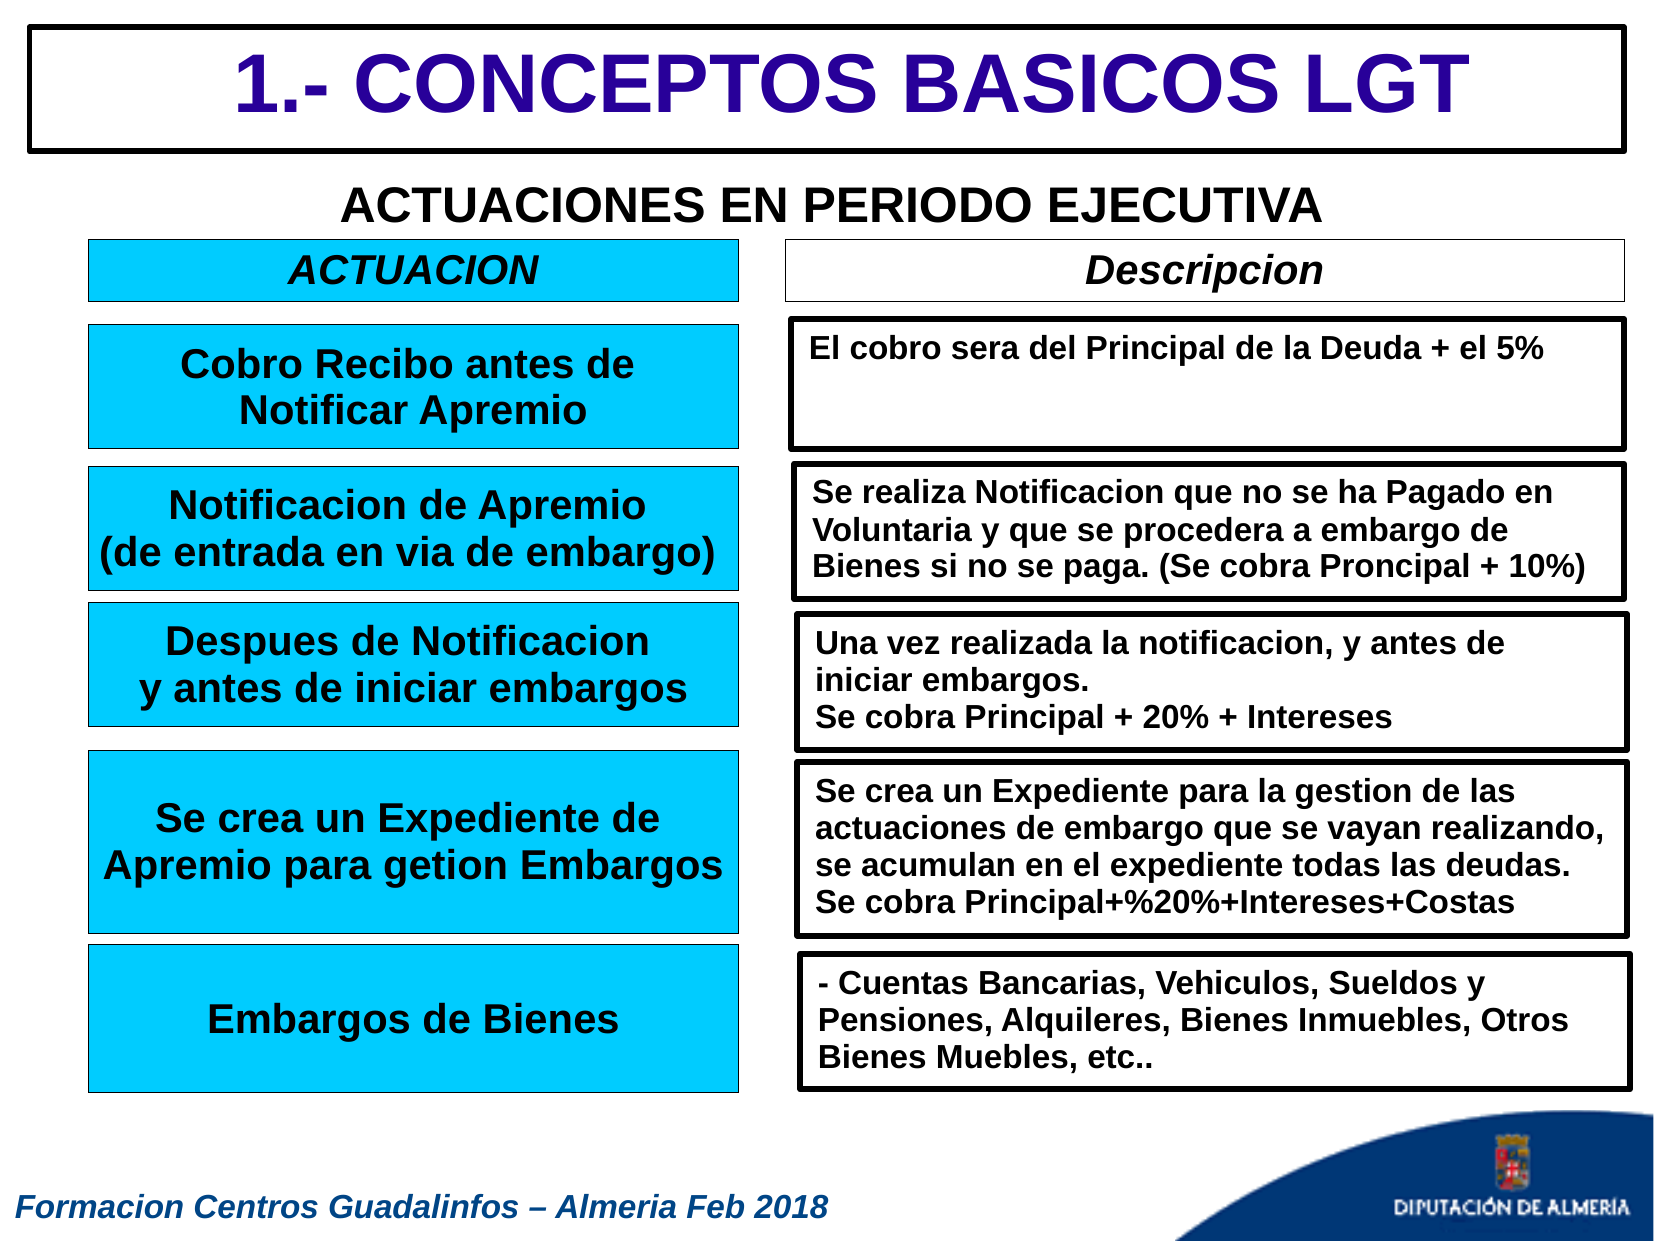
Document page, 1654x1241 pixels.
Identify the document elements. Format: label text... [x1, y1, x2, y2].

text_box 1.- CONCEPTOS BASICOS LGT [29, 27, 1625, 152]
text_box Descripcion [785, 239, 1625, 302]
text_box El cobro sera del Principal de la Deuda + el 5% [791, 318, 1625, 449]
text_box Se crea un Expediente de Apremio para getion Embargos [88, 750, 739, 934]
text_box ACTUACION [88, 239, 739, 302]
picture [1175, 1110, 1654, 1241]
text_box Despues de Notificacion y antes de iniciar embargos [88, 602, 739, 727]
text_box Formacion Centros Guadalinfos – Almeria Feb 2018 [0, 1181, 845, 1234]
text_box Una vez realizada la notificacion, y antes de iniciar embargos. Se cobra Principal + 20% + Intereses [797, 614, 1627, 750]
text_box Cobro Recibo antes de Notificar Apremio [88, 324, 739, 449]
text_box Notificacion de Apremio (de entrada en via de embargo) [88, 466, 739, 591]
text_box Se realiza Notificacion que no se ha Pagado en Voluntaria y que se procedera a embargo de Bienes si no se paga. (Se cobra Proncipal + 10%) [794, 463, 1625, 600]
text_box Se crea un Expediente para la gestion de las actuaciones de embargo que se vayan realizando, se acumulan en el expediente todas las deudas. Se cobra Principal+%20%+Intereses+Costas [797, 761, 1627, 936]
text_box Embargos de Bienes [88, 944, 739, 1093]
text_box - Cuentas Bancarias, Vehiculos, Sueldos y Pensiones, Alquileres, Bienes Inmuebles, Otros Bienes Muebles, etc.. [800, 953, 1630, 1090]
text_box ACTUACIONES EN PERIODO EJECUTIVA [324, 170, 1359, 243]
